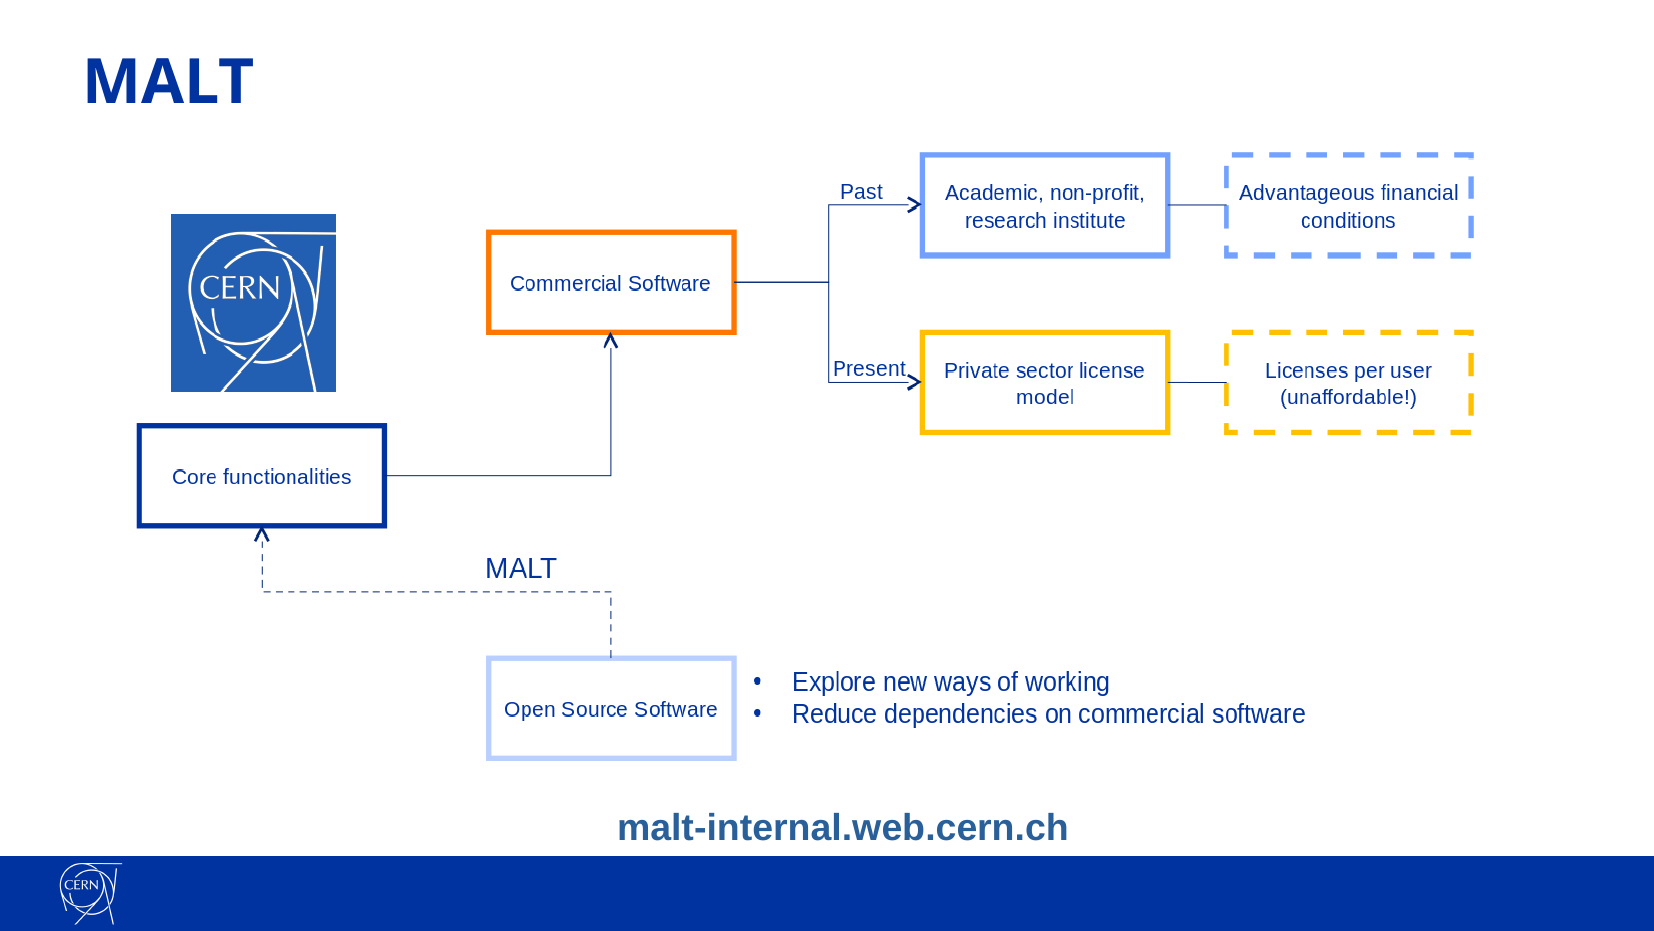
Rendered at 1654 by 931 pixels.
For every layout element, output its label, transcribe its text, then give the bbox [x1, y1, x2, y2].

picture [56, 859, 127, 928]
title MALT [82, 37, 1571, 110]
picture [59, 110, 1619, 815]
text_box malt-internal.web.cern.ch [602, 798, 1111, 898]
